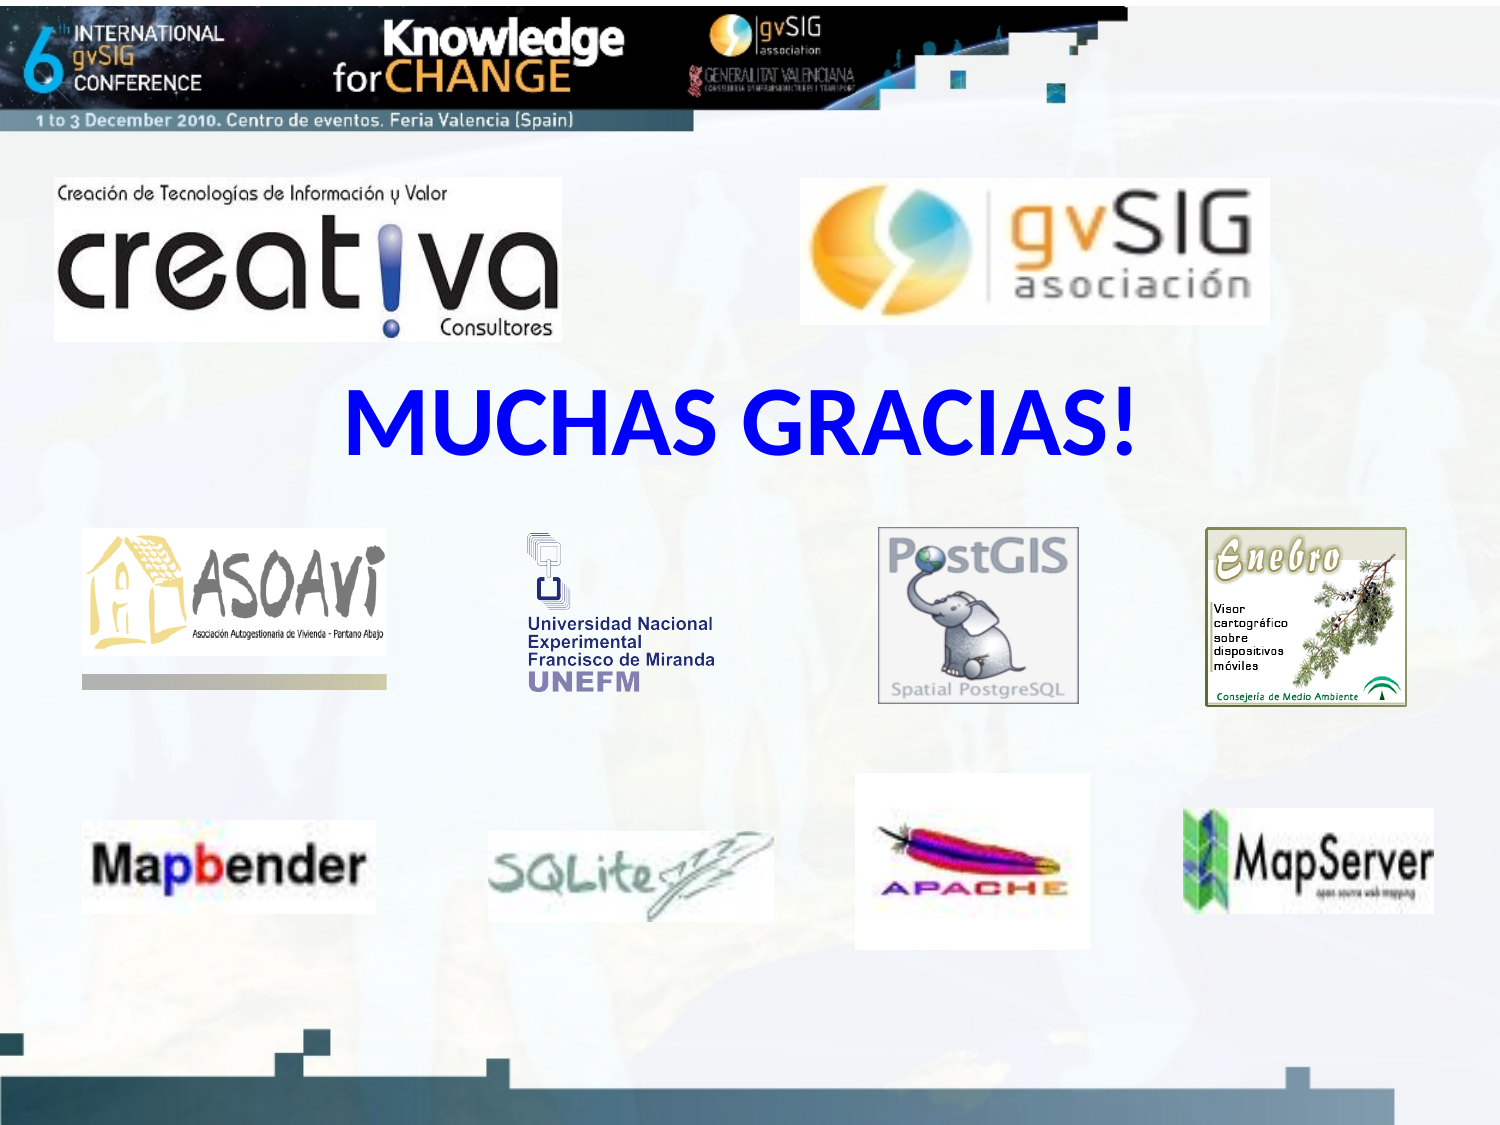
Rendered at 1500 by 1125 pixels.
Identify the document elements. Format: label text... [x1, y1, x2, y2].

text_box MUCHAS GRACIAS! [328, 287, 1172, 483]
picture [0, 6, 1500, 1125]
